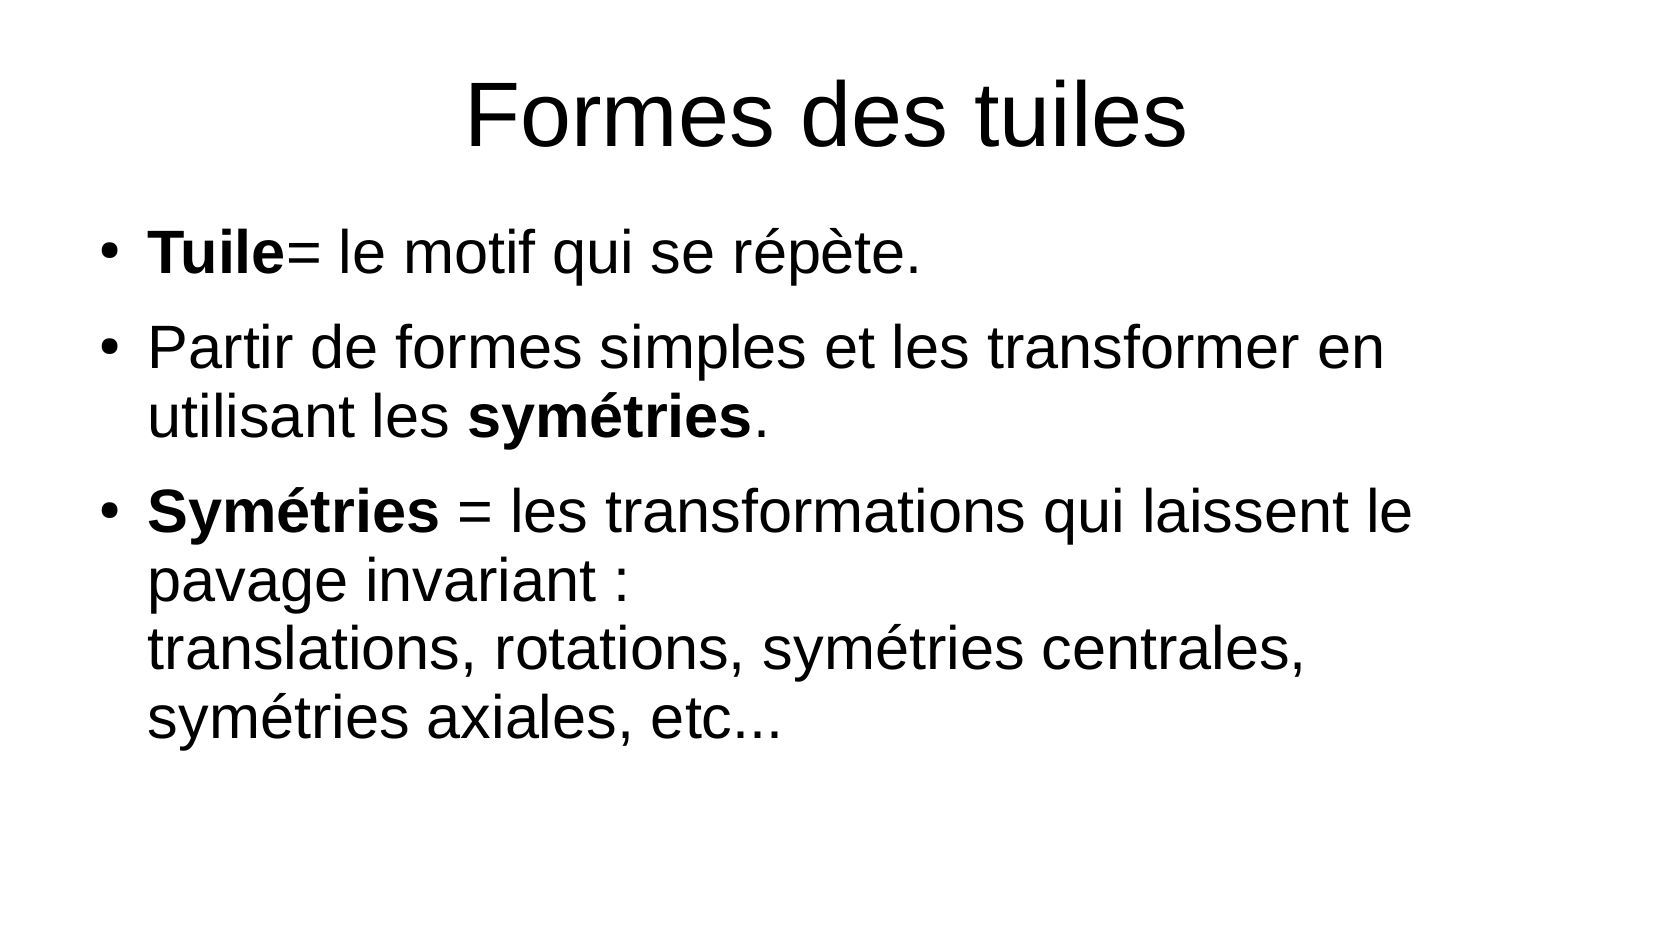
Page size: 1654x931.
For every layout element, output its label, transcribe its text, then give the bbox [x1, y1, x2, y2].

title Formes des tuiles [82, 37, 1571, 193]
list Tuile= le motif qui se répète. Partir de formes simples et les transformer en utilisant les symétries. Symétries = les transformations qui laissent le pavage invariant : translations, rotations, symétries centrales, symétries axiales, etc... [82, 217, 1571, 758]
